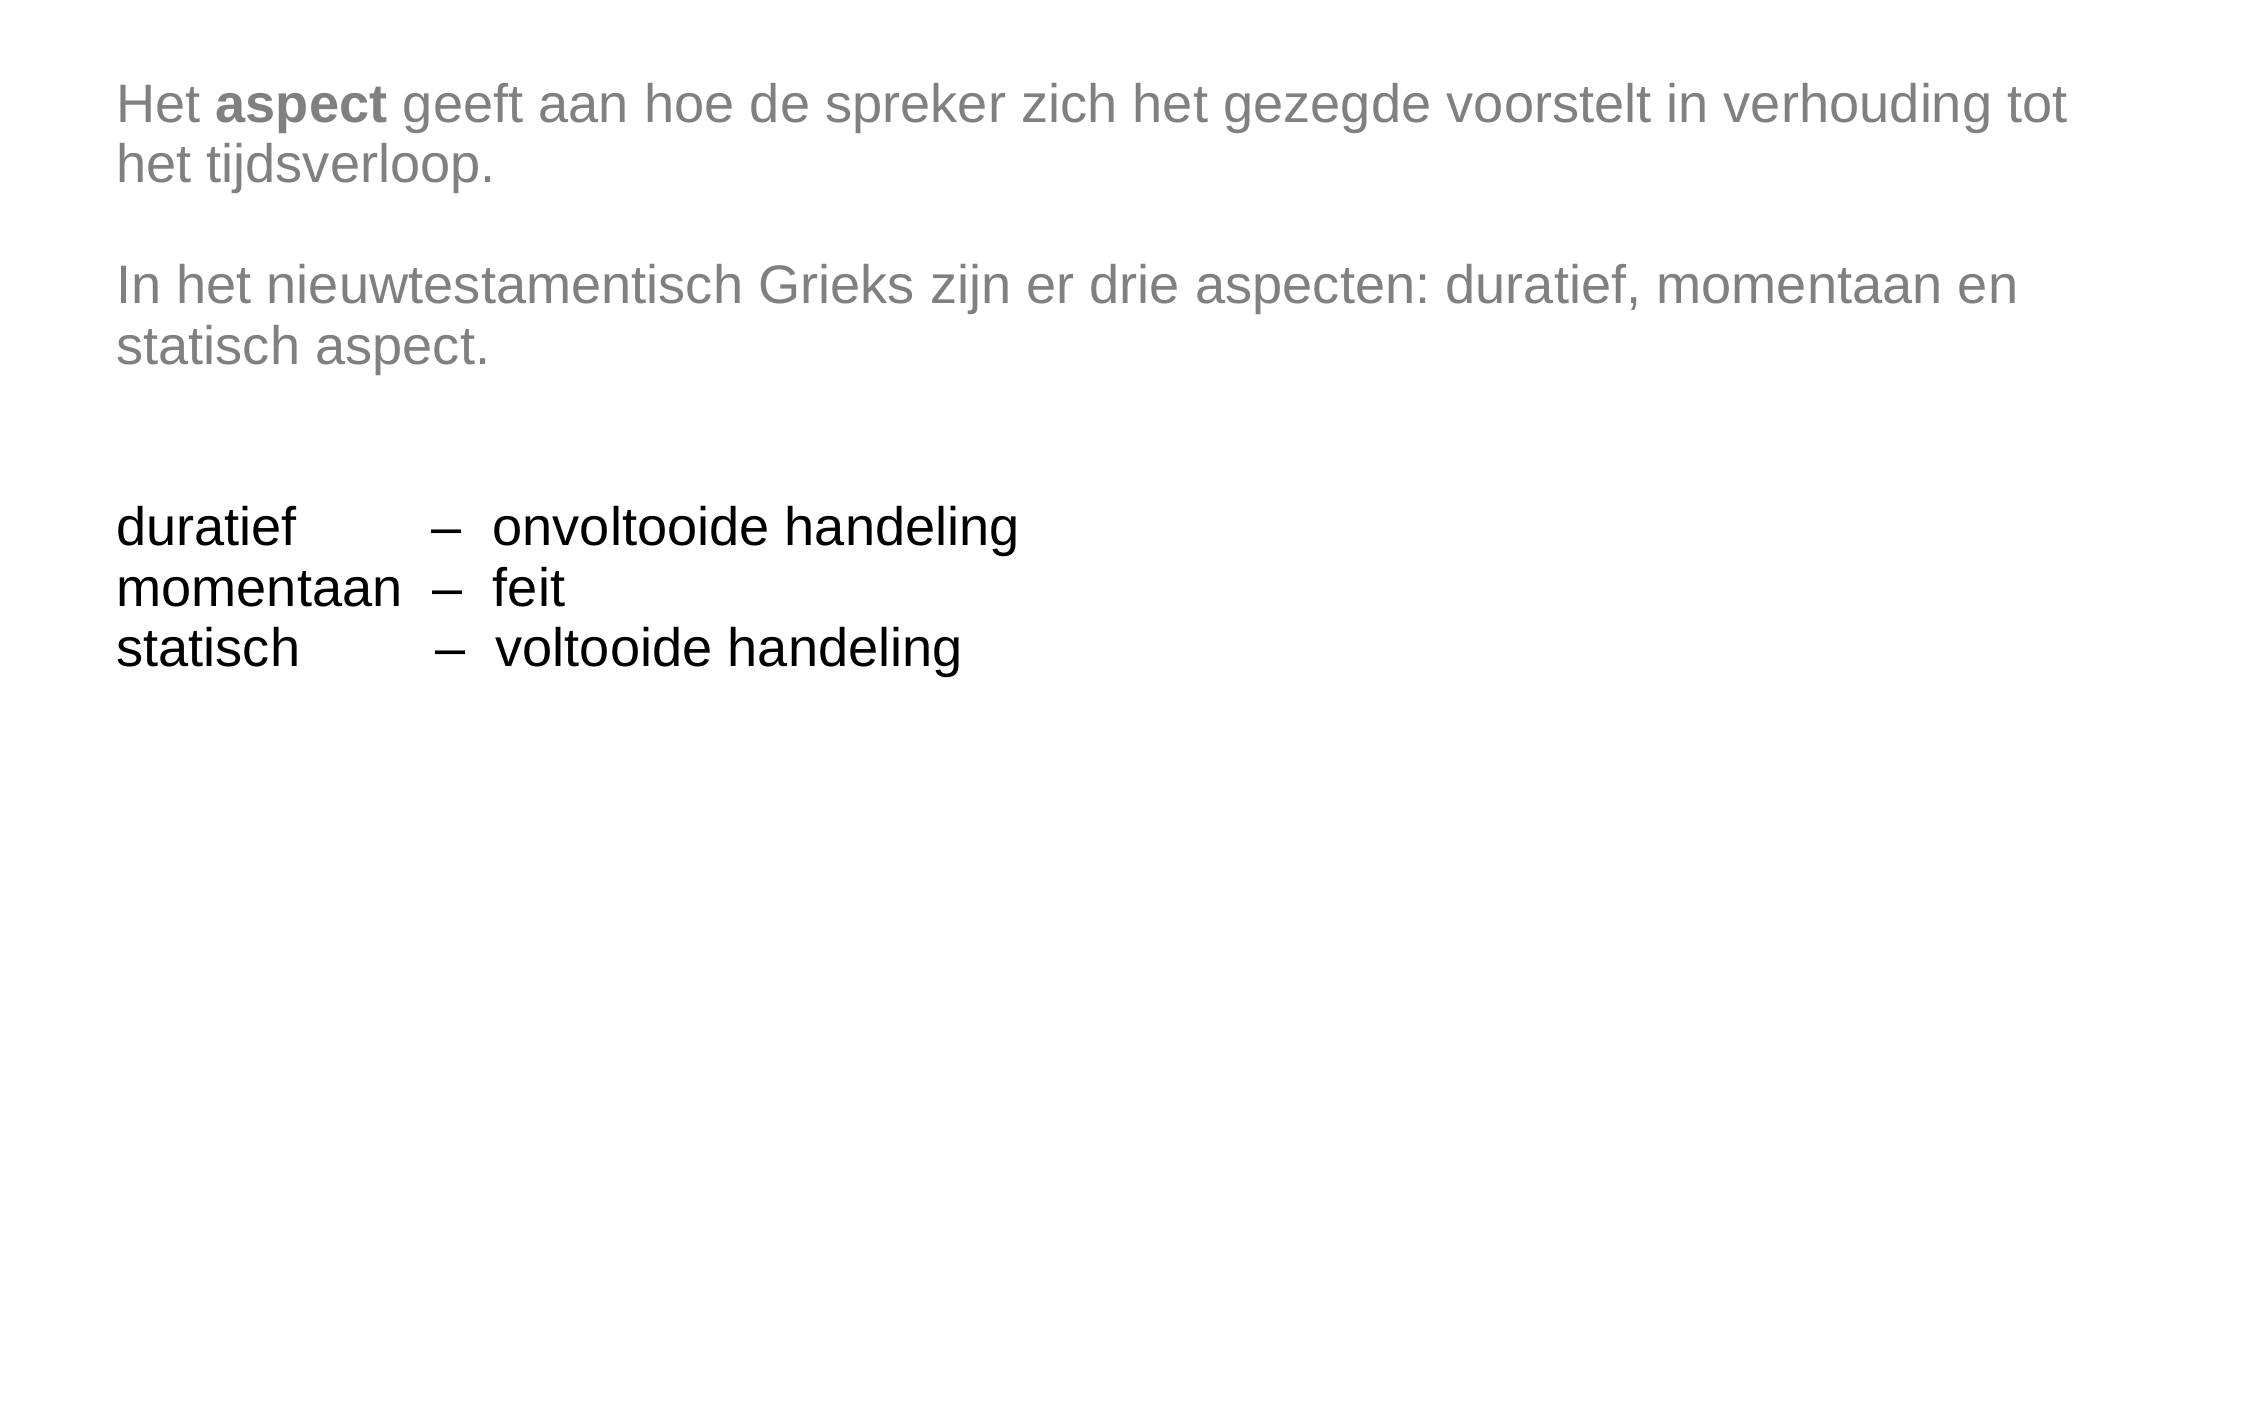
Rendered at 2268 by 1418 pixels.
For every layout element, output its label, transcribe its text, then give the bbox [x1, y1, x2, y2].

text_box Het aspect geeft aan hoe de spreker zich het gezegde voorstelt in verhouding tot het tijdsverloop. In het nieuwtestamentisch Grieks zijn er drie aspecten: duratief, momentaan en statisch aspect. duratief – onvoltooide handeling momentaan – feit statisch – voltooide handeling [101, 65, 2132, 1044]
